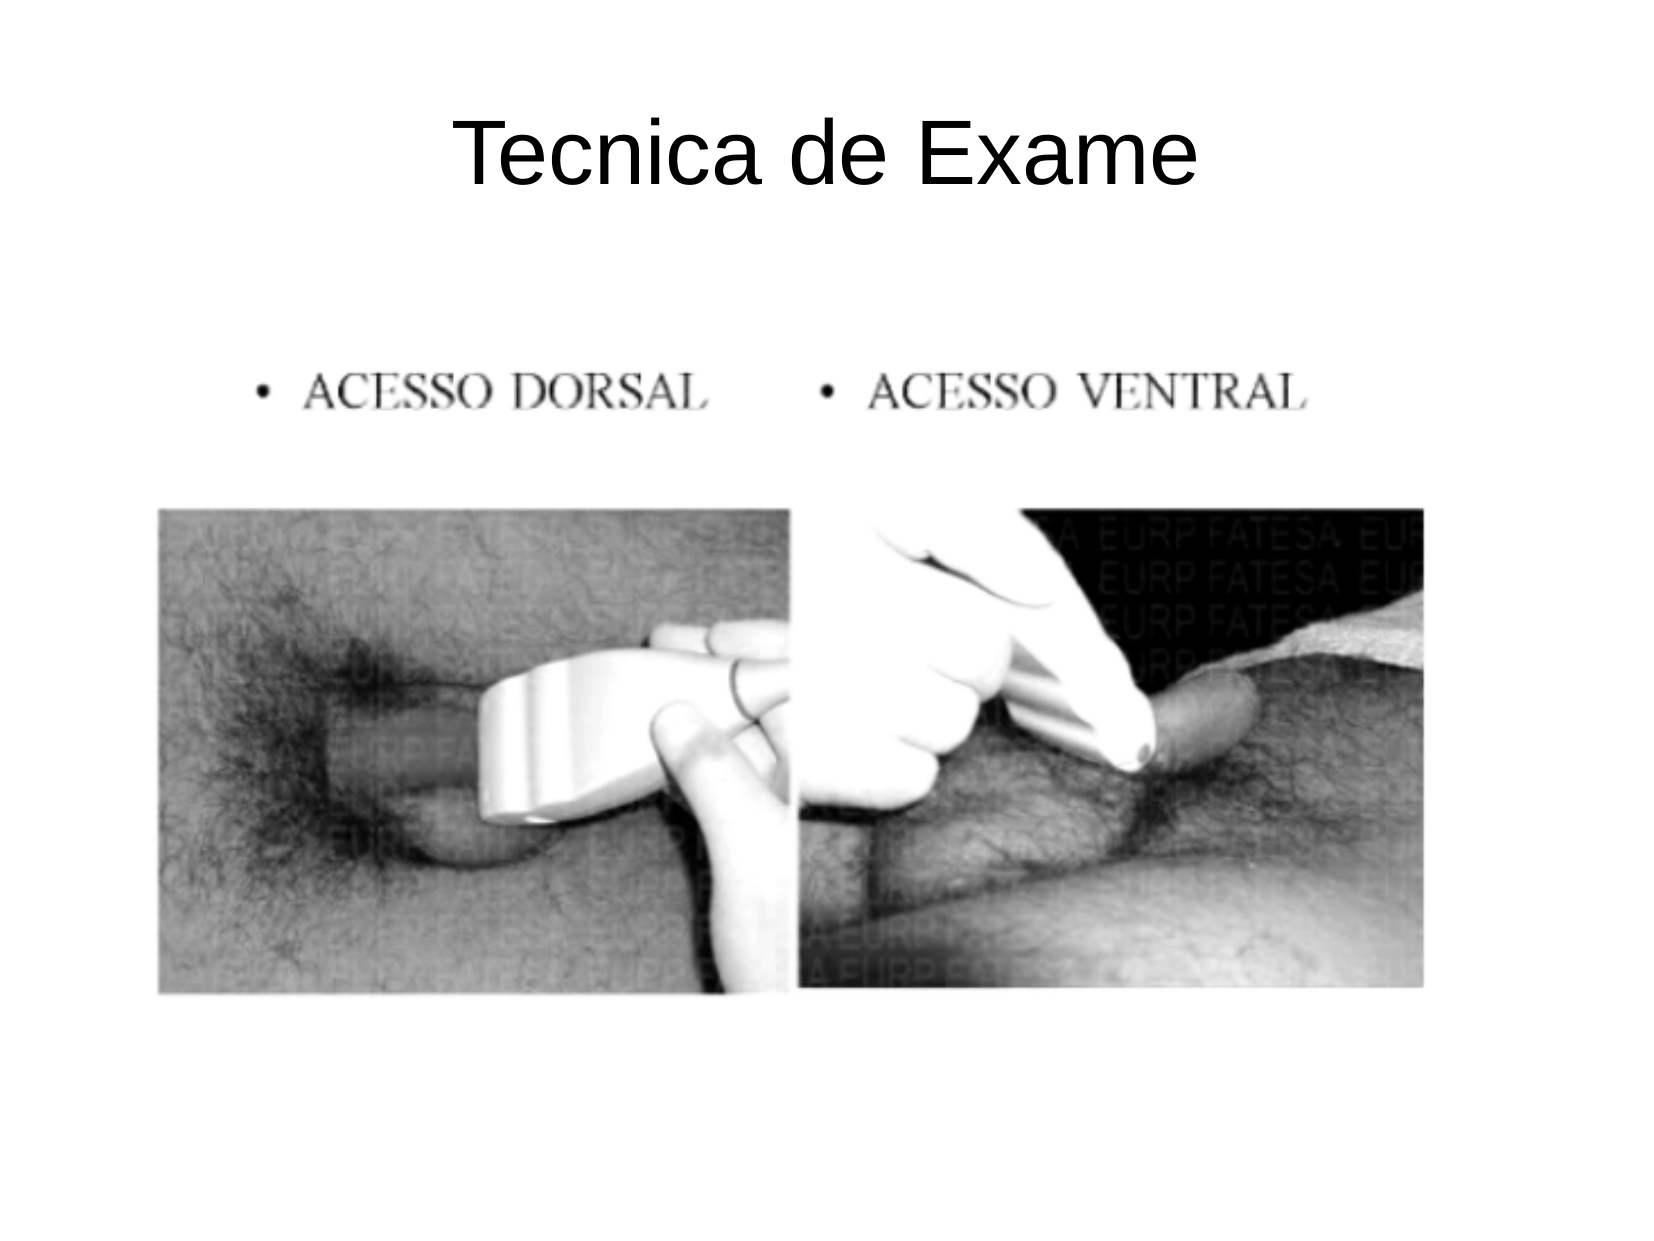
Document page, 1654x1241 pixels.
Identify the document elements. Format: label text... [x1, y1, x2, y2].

title Tecnica de Exame [82, 49, 1571, 257]
picture [129, 318, 1465, 1028]
